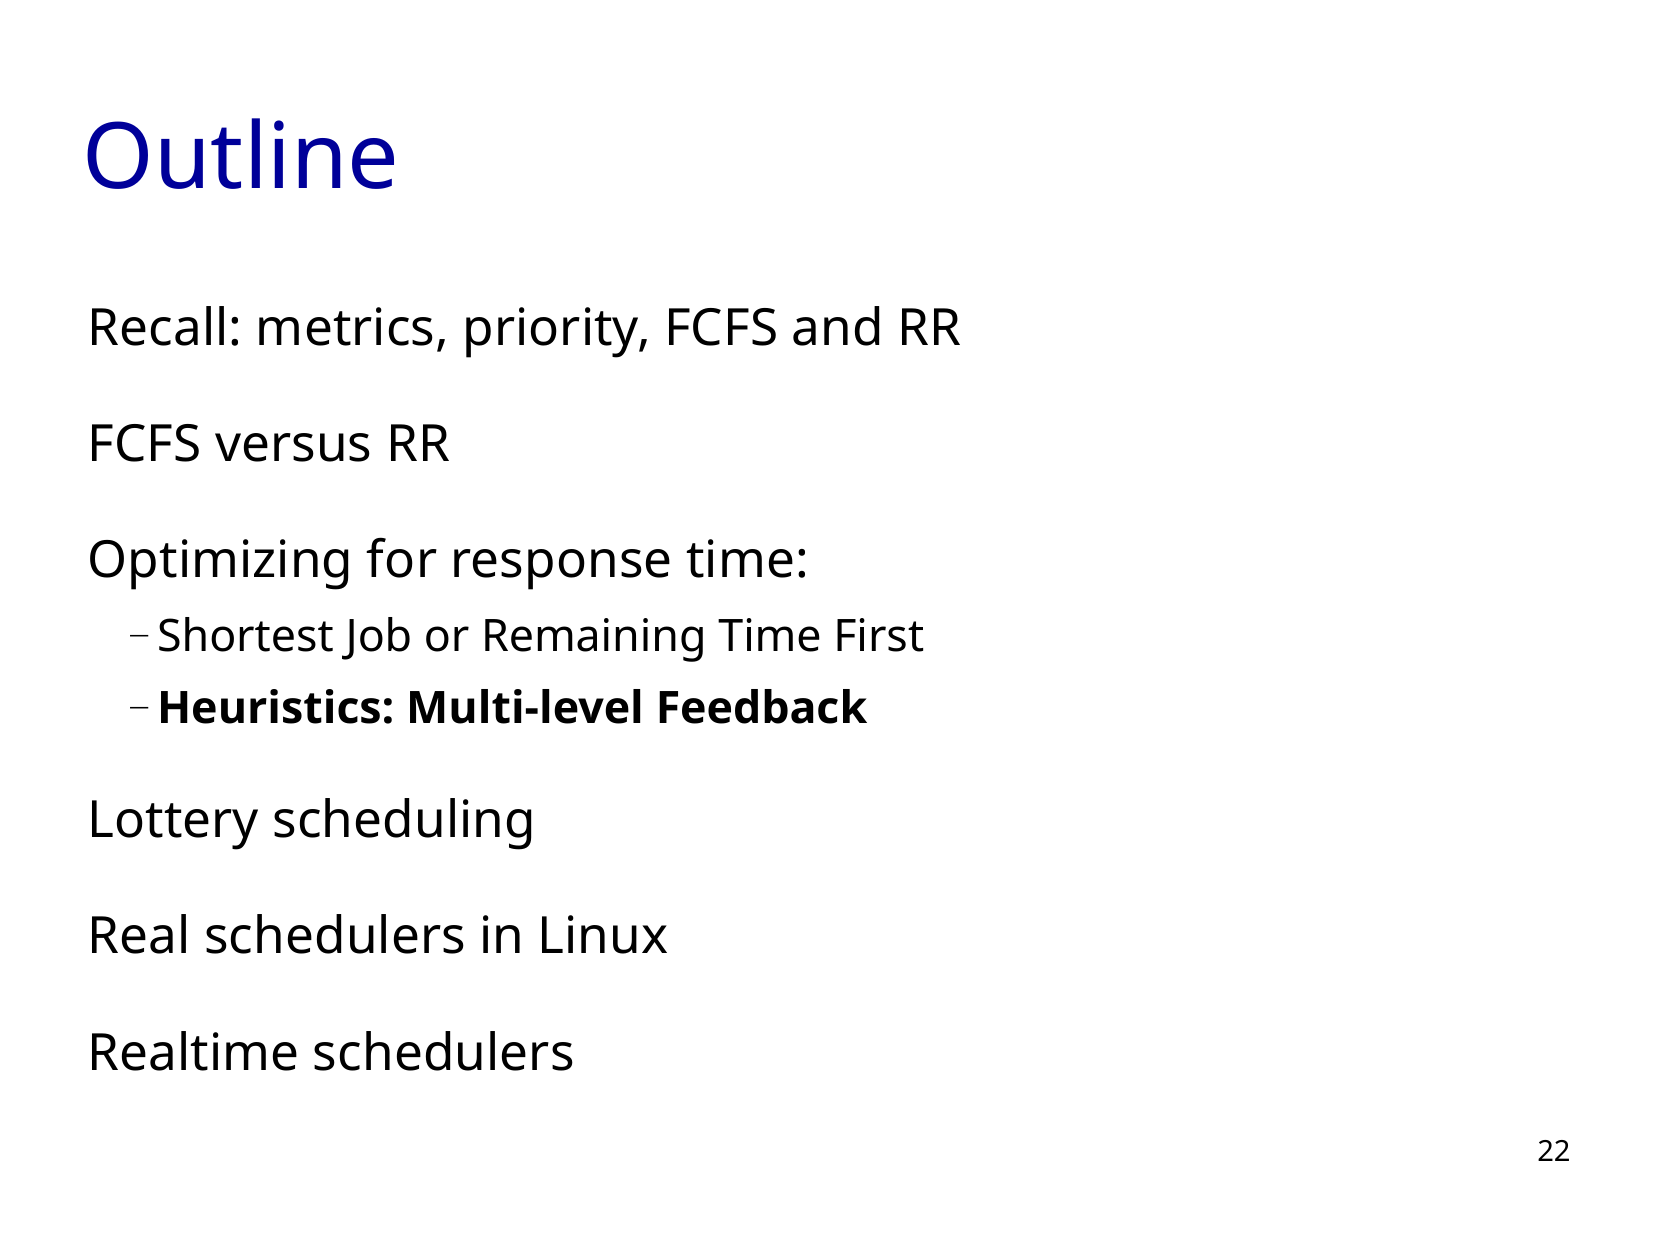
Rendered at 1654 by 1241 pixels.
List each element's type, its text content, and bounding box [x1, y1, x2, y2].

title Outline [82, 49, 1571, 257]
list Recall: metrics, priority, FCFS and RR FCFS versus RR Optimizing for response time: Shortest Job or Remaining Time First Heuristics: Multi-level Feedback Lottery scheduling Real schedulers in Linux Realtime schedulers [60, 290, 1571, 1096]
